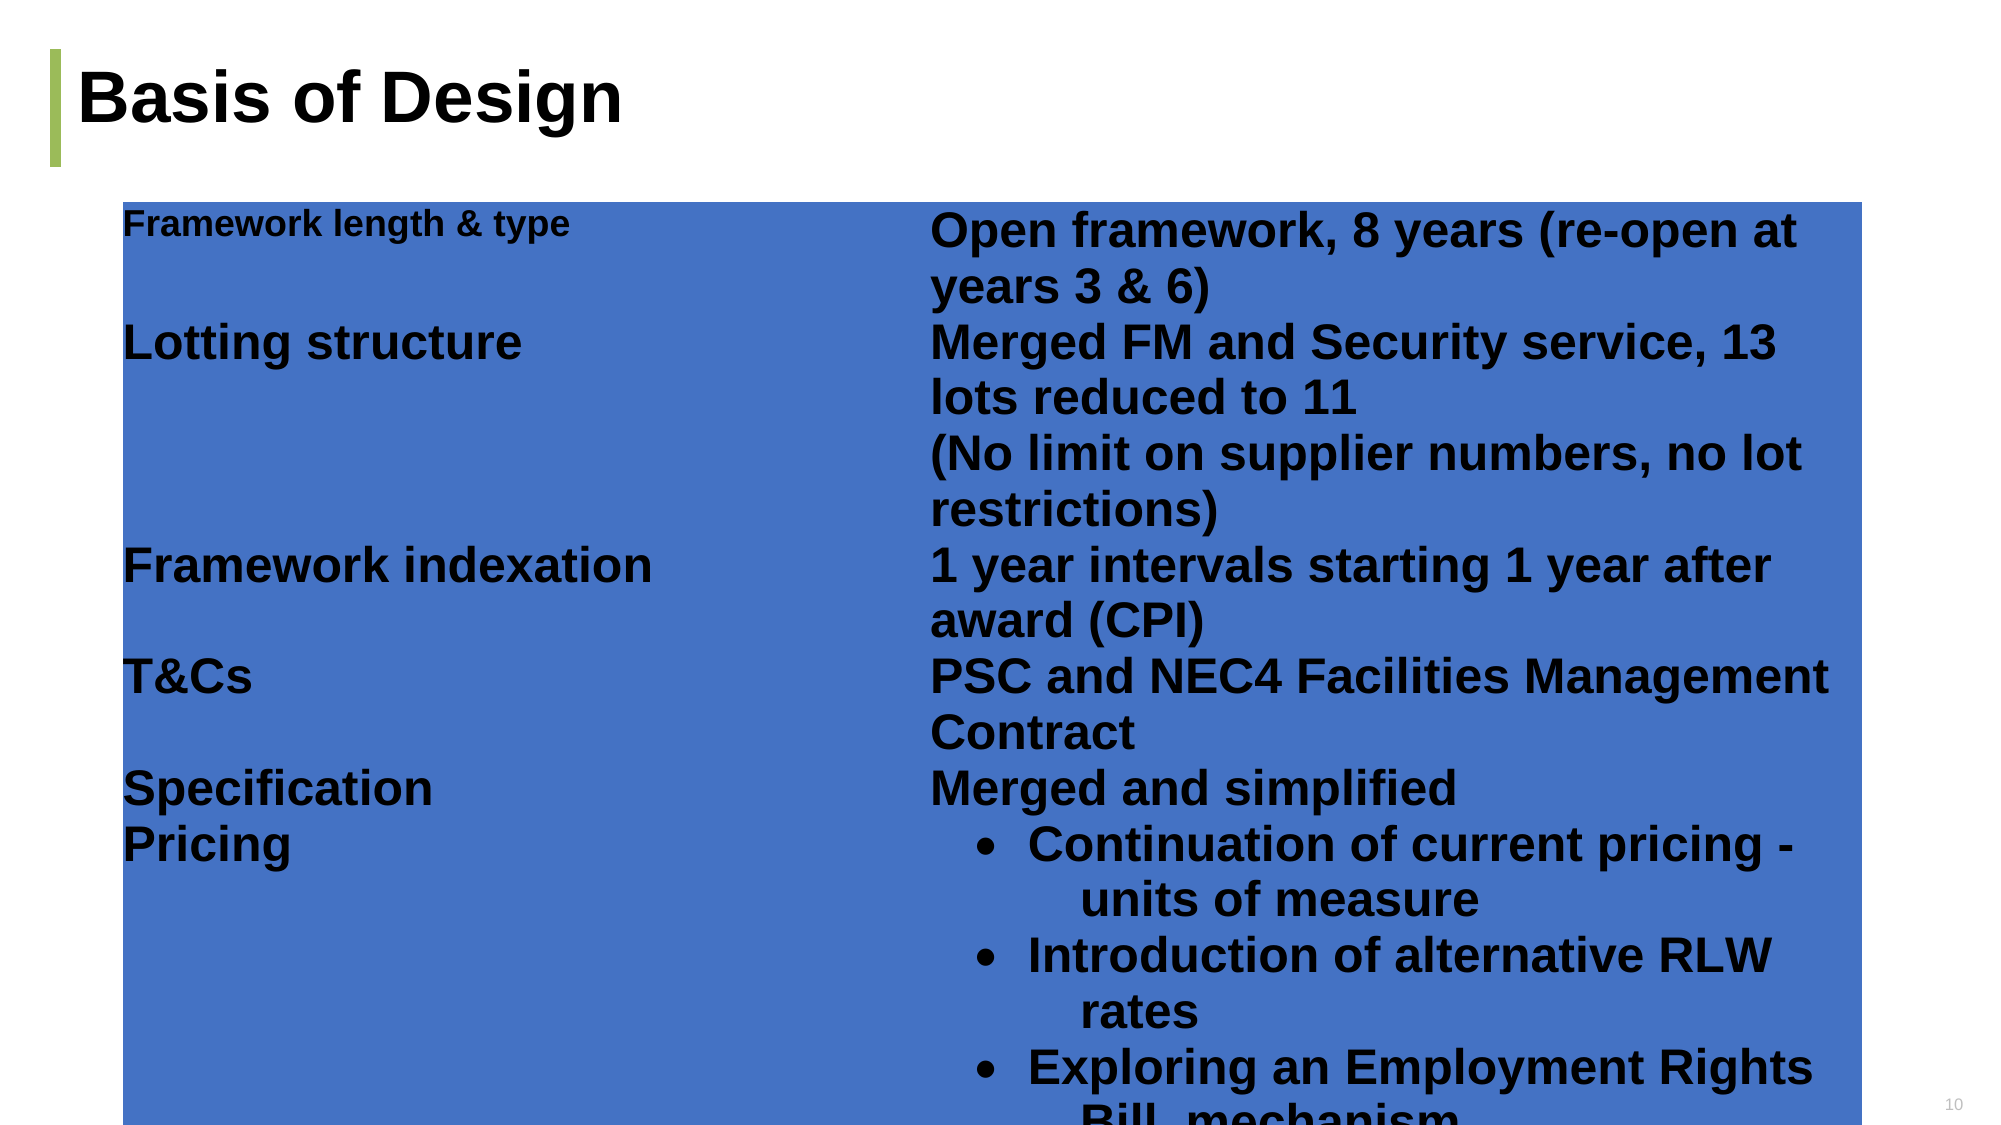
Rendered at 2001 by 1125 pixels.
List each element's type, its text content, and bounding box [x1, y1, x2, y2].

table_cell Specification [123, 760, 930, 816]
list Basis of Design [77, 48, 1950, 169]
table_cell Merged FM and Security service, 13 lots reduced to 11 (No limit on supplier numbers, no lot restrictions) [930, 314, 1862, 537]
table_cell Lotting structure [123, 314, 930, 537]
table_header Open framework, 8 years (re-open at years 3 & 6) [930, 202, 1862, 314]
table_cell 1 year intervals starting 1 year after award (CPI) [930, 537, 1862, 648]
table_cell Framework indexation [123, 537, 930, 648]
table_header Framework length & type [123, 202, 930, 314]
table_cell Pricing [123, 816, 930, 1125]
table_cell Continuation of current pricing - units of measure Introduction of alternative RLW rates Exploring an Employment Rights Bill mechanism [930, 816, 1862, 1125]
table_cell Merged and simplified [930, 760, 1862, 816]
table_cell T&Cs [123, 648, 930, 760]
table_cell PSC and NEC4 Facilities Management Contract [930, 648, 1862, 760]
